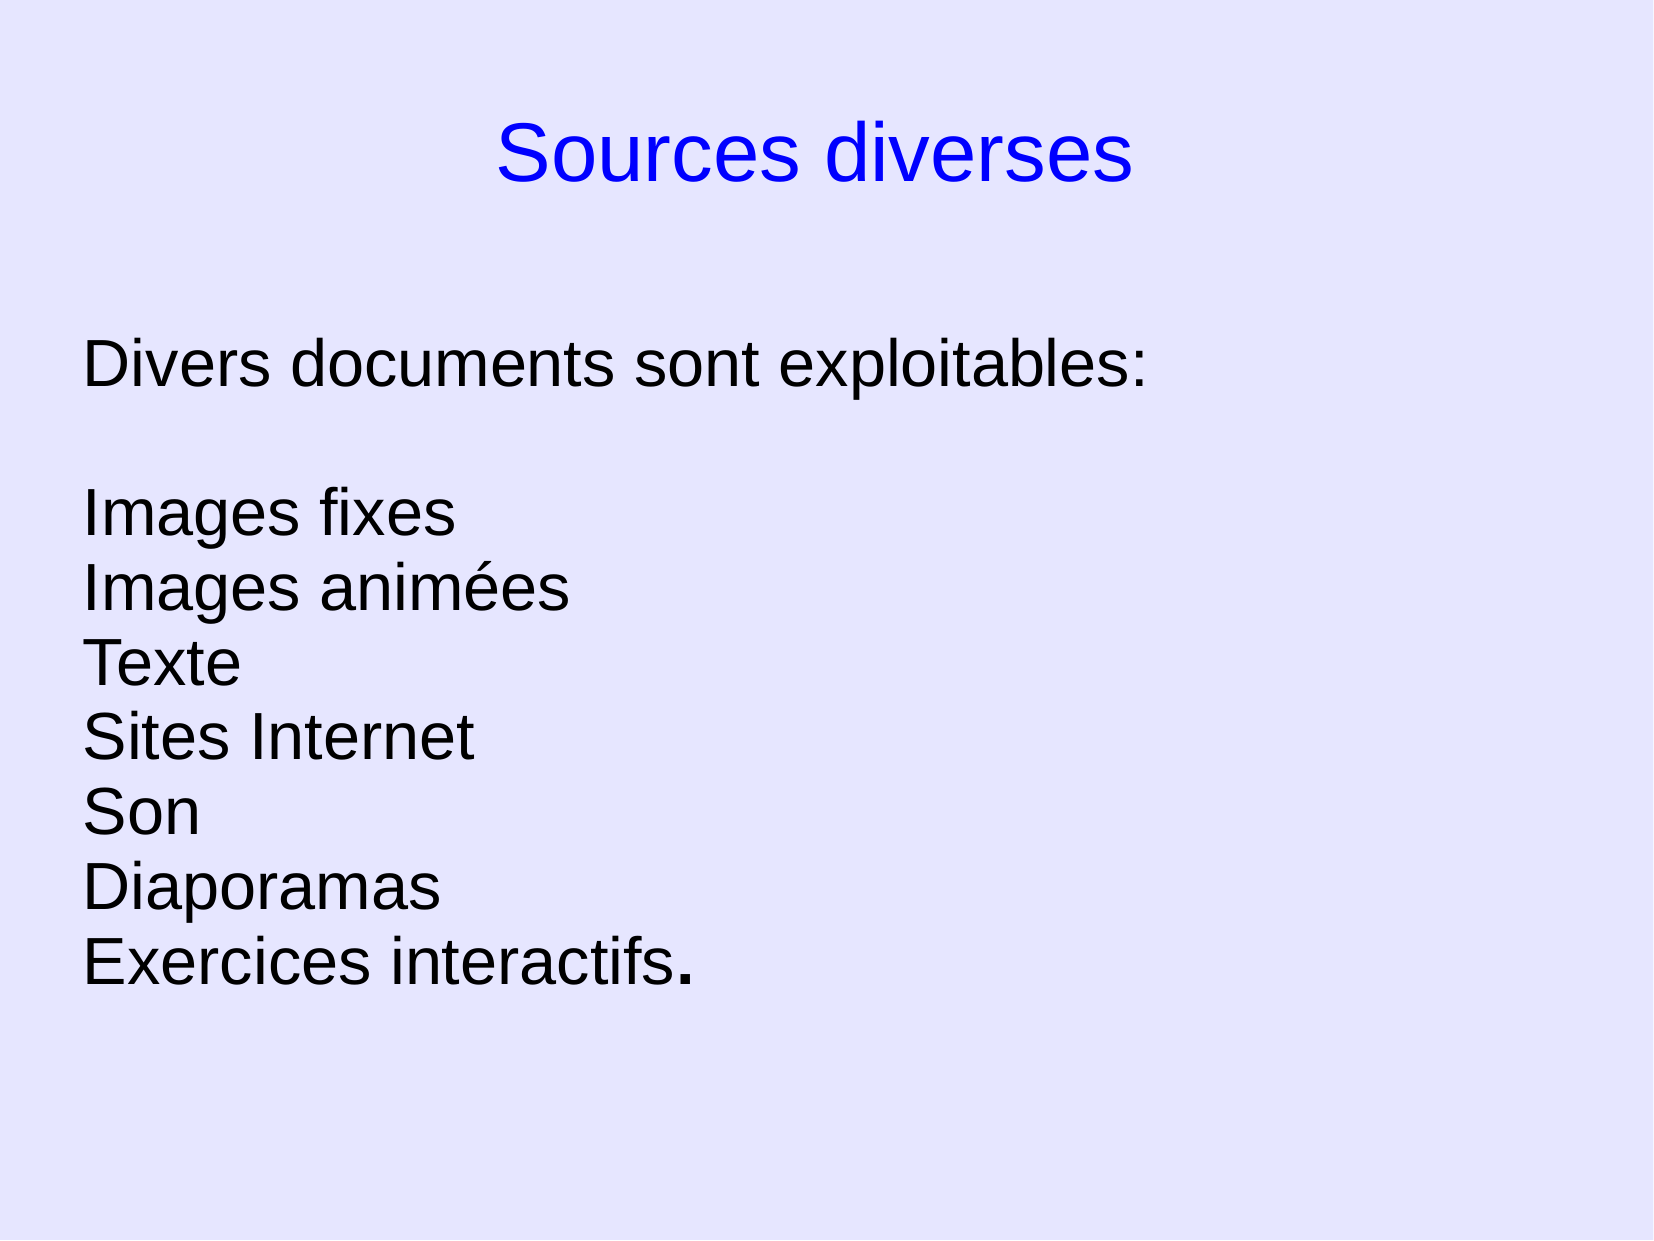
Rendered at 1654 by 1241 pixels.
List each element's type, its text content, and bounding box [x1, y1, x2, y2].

subtitle Divers documents sont exploitables: Images fixes Images animées Texte Sites Internet Son Diaporamas Exercices interactifs. [82, 297, 1571, 1102]
title Sources diverses [82, 56, 1571, 250]
